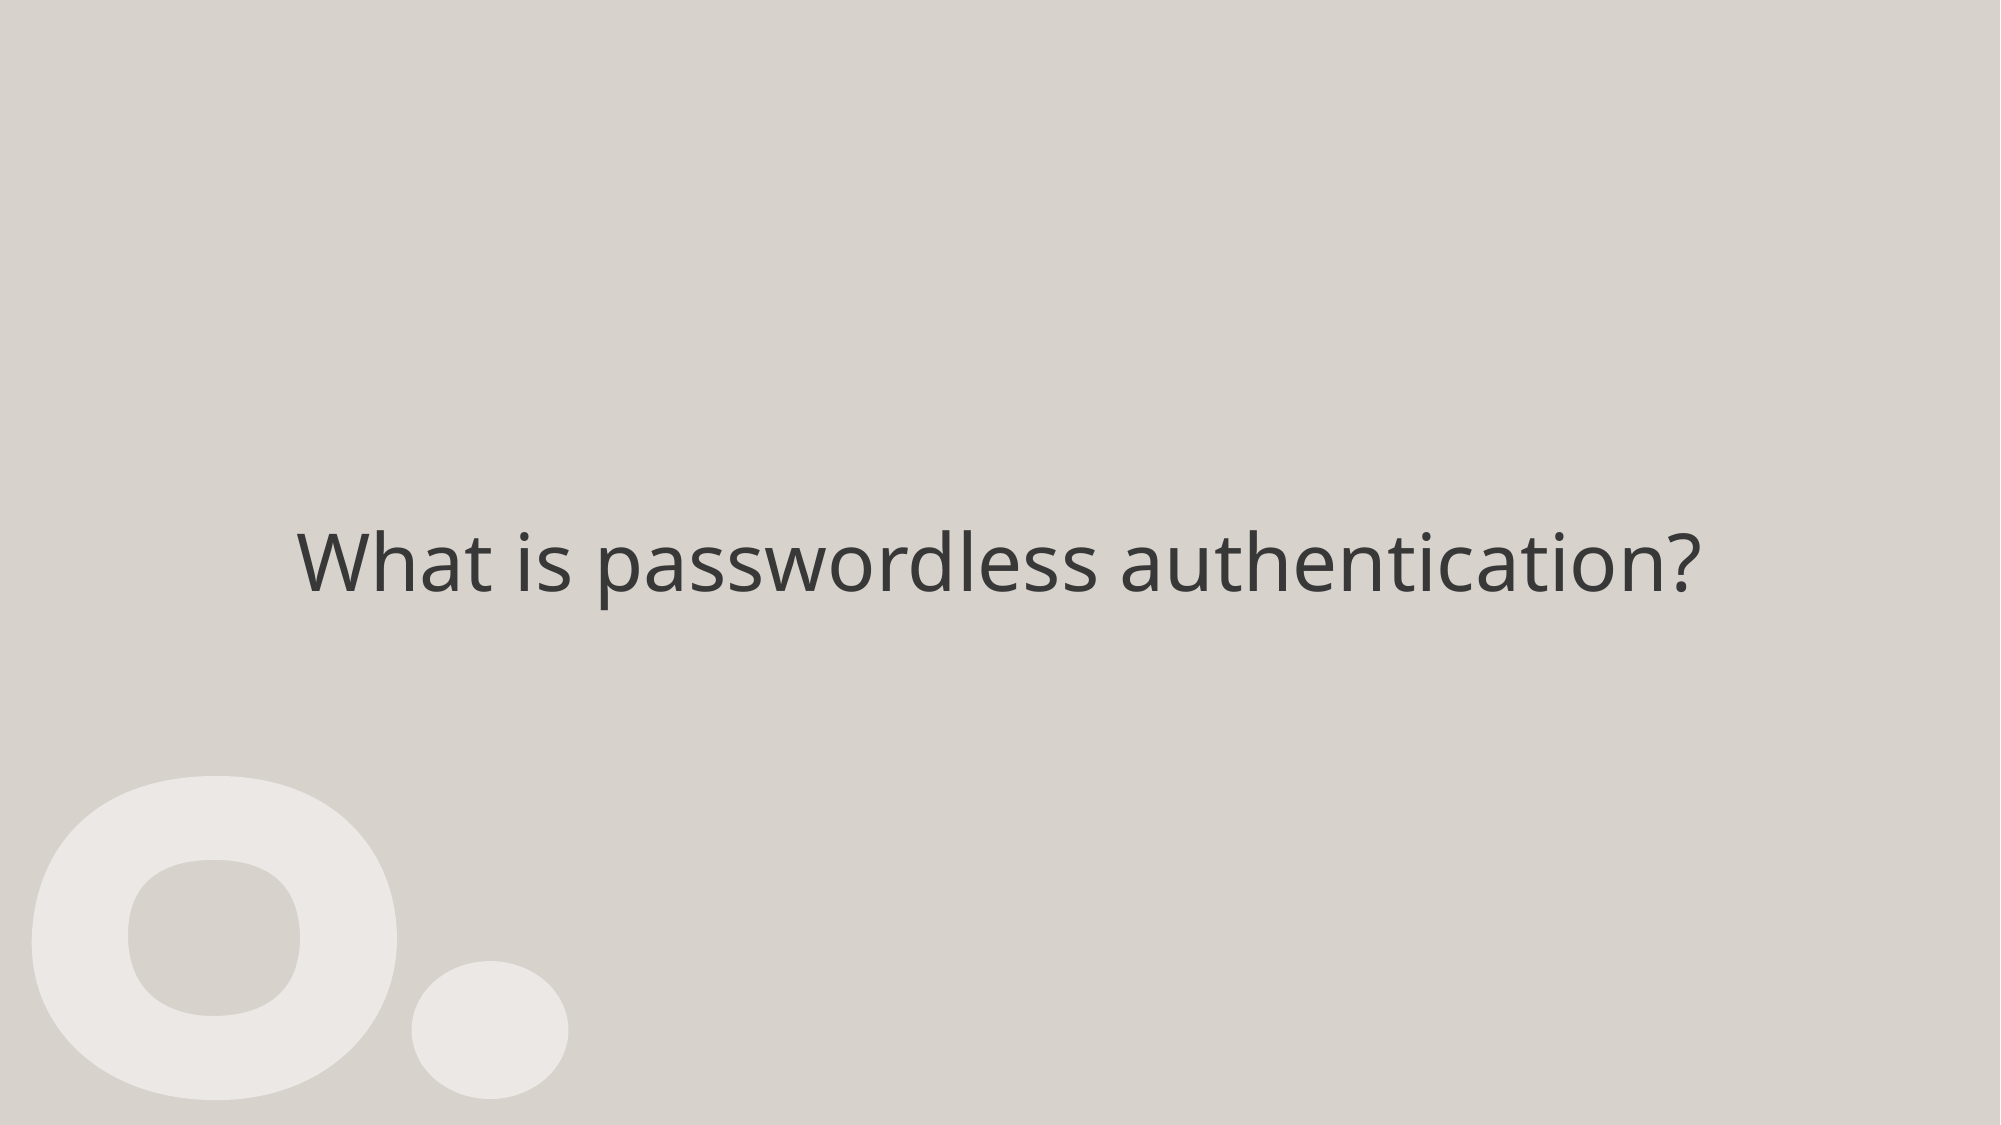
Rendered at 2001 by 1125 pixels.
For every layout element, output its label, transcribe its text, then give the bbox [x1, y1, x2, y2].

title What is passwordless authentication? [0, 505, 2000, 620]
